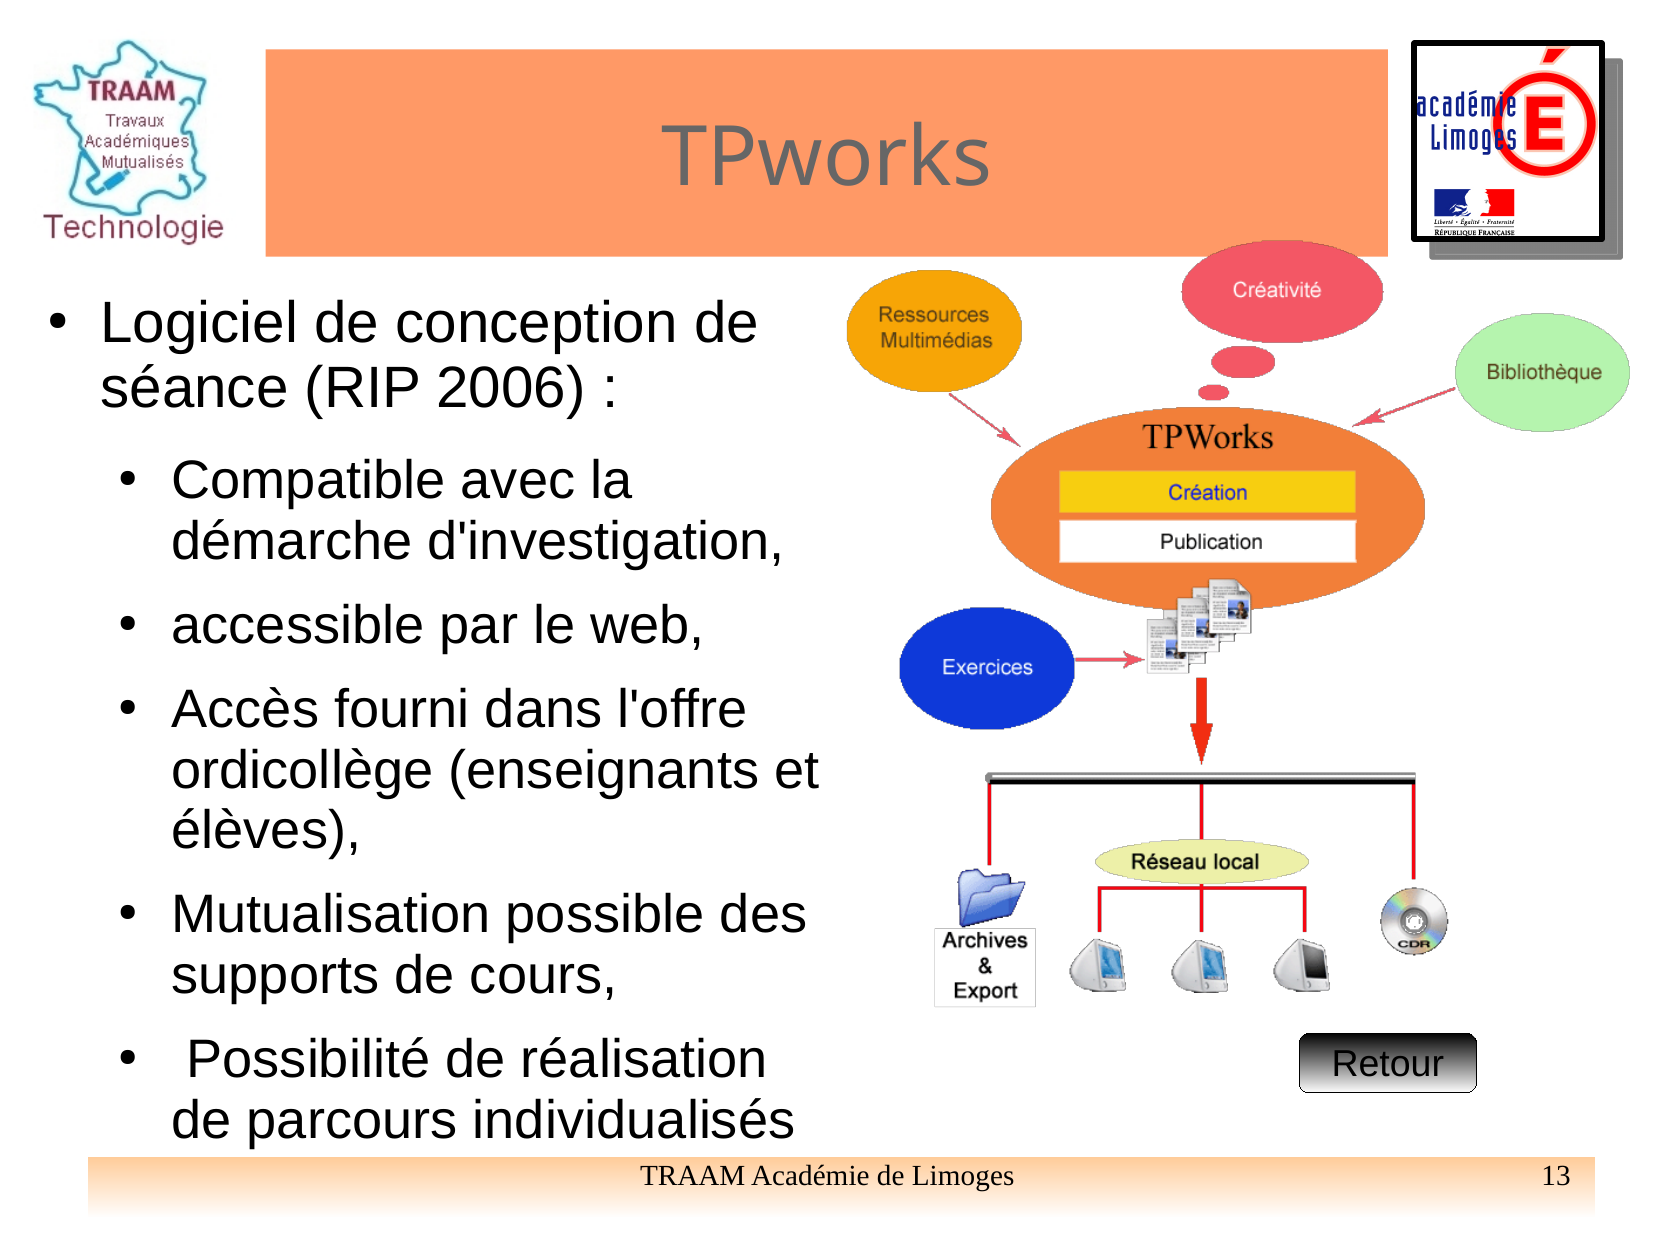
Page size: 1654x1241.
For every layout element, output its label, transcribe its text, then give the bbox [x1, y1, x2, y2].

text_box Retour [1299, 1033, 1477, 1093]
picture [826, 46, 1644, 1034]
list Logiciel de conception de séance (RIP 2006) : Compatible avec la démarche d'investigation, accessible par le web, Accès fourni dans l'offre ordicollège (enseignants et élèves), Mutualisation possible des supports de cours, Possibilité de réalisation de parcours individualisés [29, 290, 827, 1109]
title TPworks [265, 49, 1388, 257]
picture [23, 29, 237, 252]
